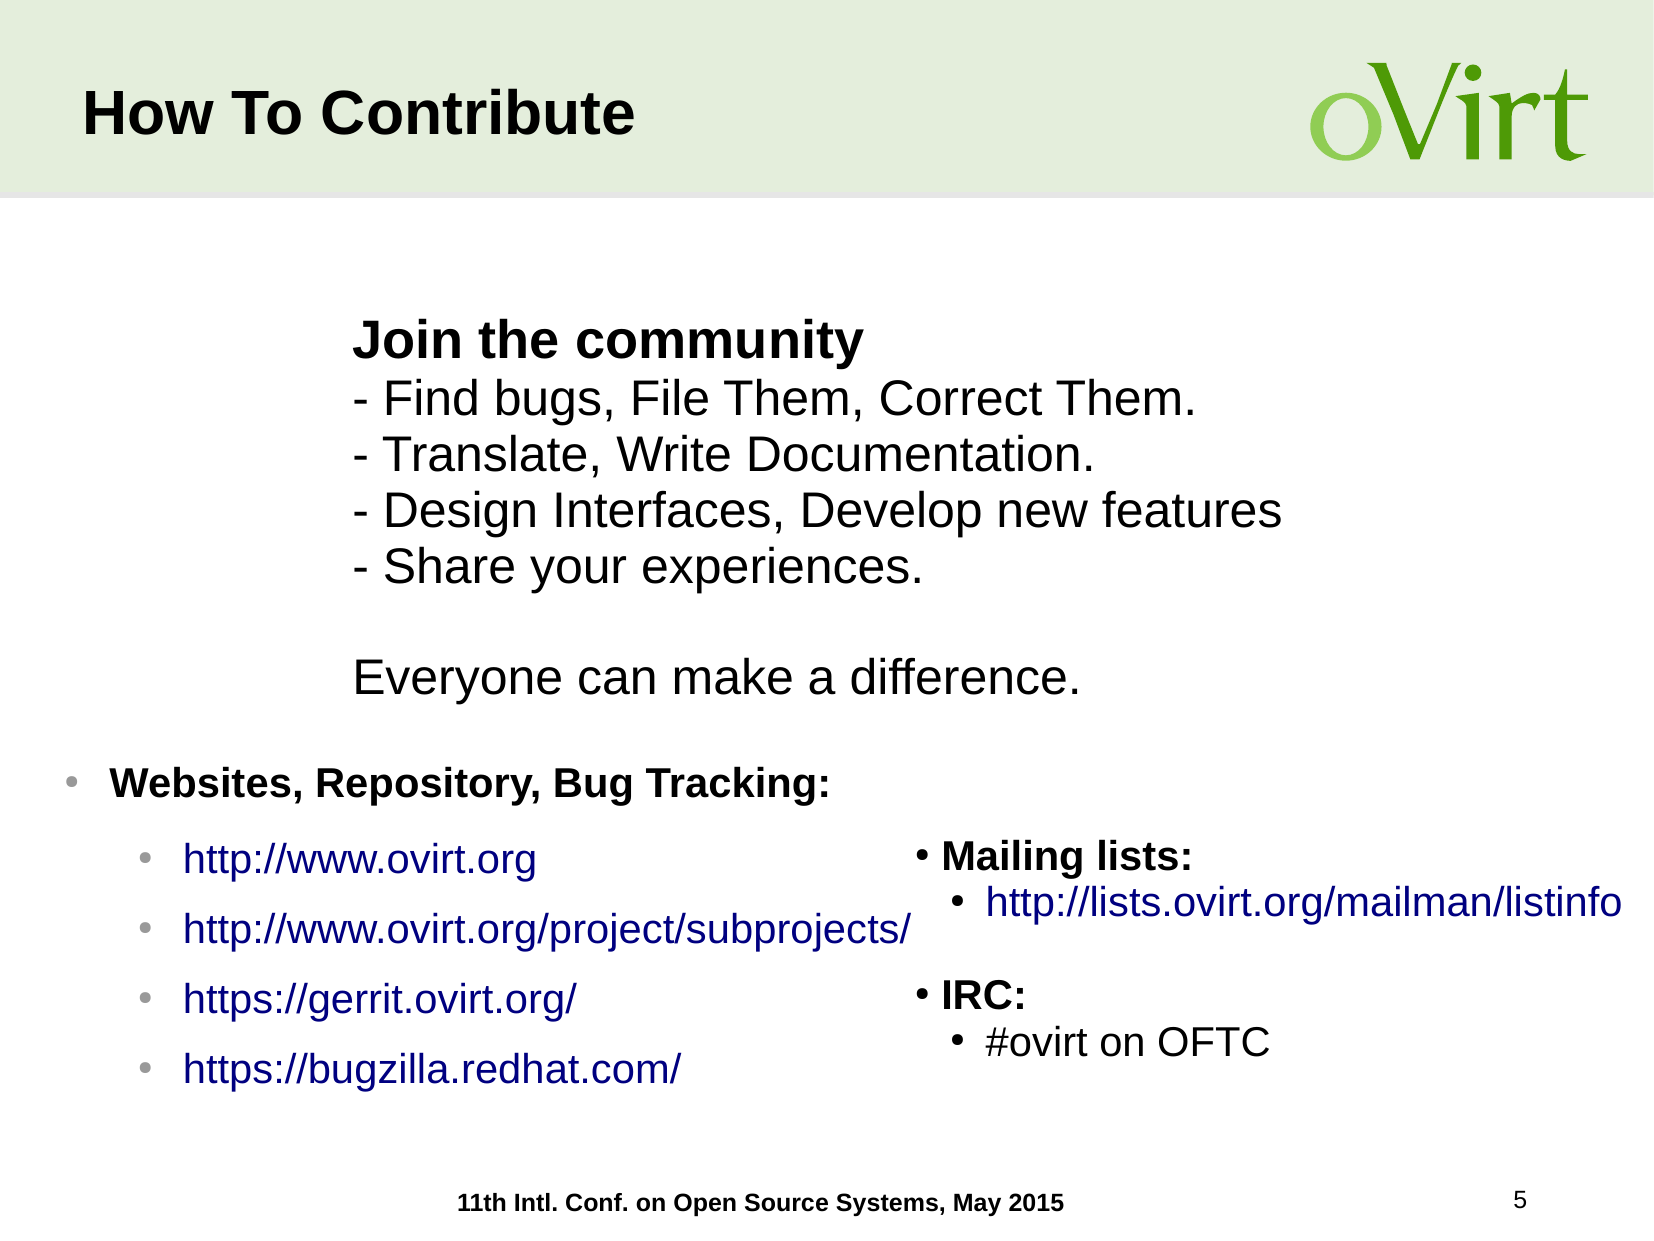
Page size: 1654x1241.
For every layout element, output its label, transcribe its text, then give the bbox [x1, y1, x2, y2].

text_box Join the community - Find bugs, File Them, Correct Them. - Translate, Write Documentation. - Design Interfaces, Develop new features - Share your experiences. Everyone can make a difference. [337, 302, 1299, 713]
text_box Mailing lists: http://lists.ovirt.org/mailman/listinfo IRC: #ovirt on OFTC [900, 825, 1639, 1073]
title How To Contribute [82, 37, 1571, 188]
list Websites, Repository, Bug Tracking: http://www.ovirt.org http://www.ovirt.org/project/subprojects/ https://gerrit.ovirt.org/ https://bugzilla.redhat.com/ [49, 759, 1538, 1163]
